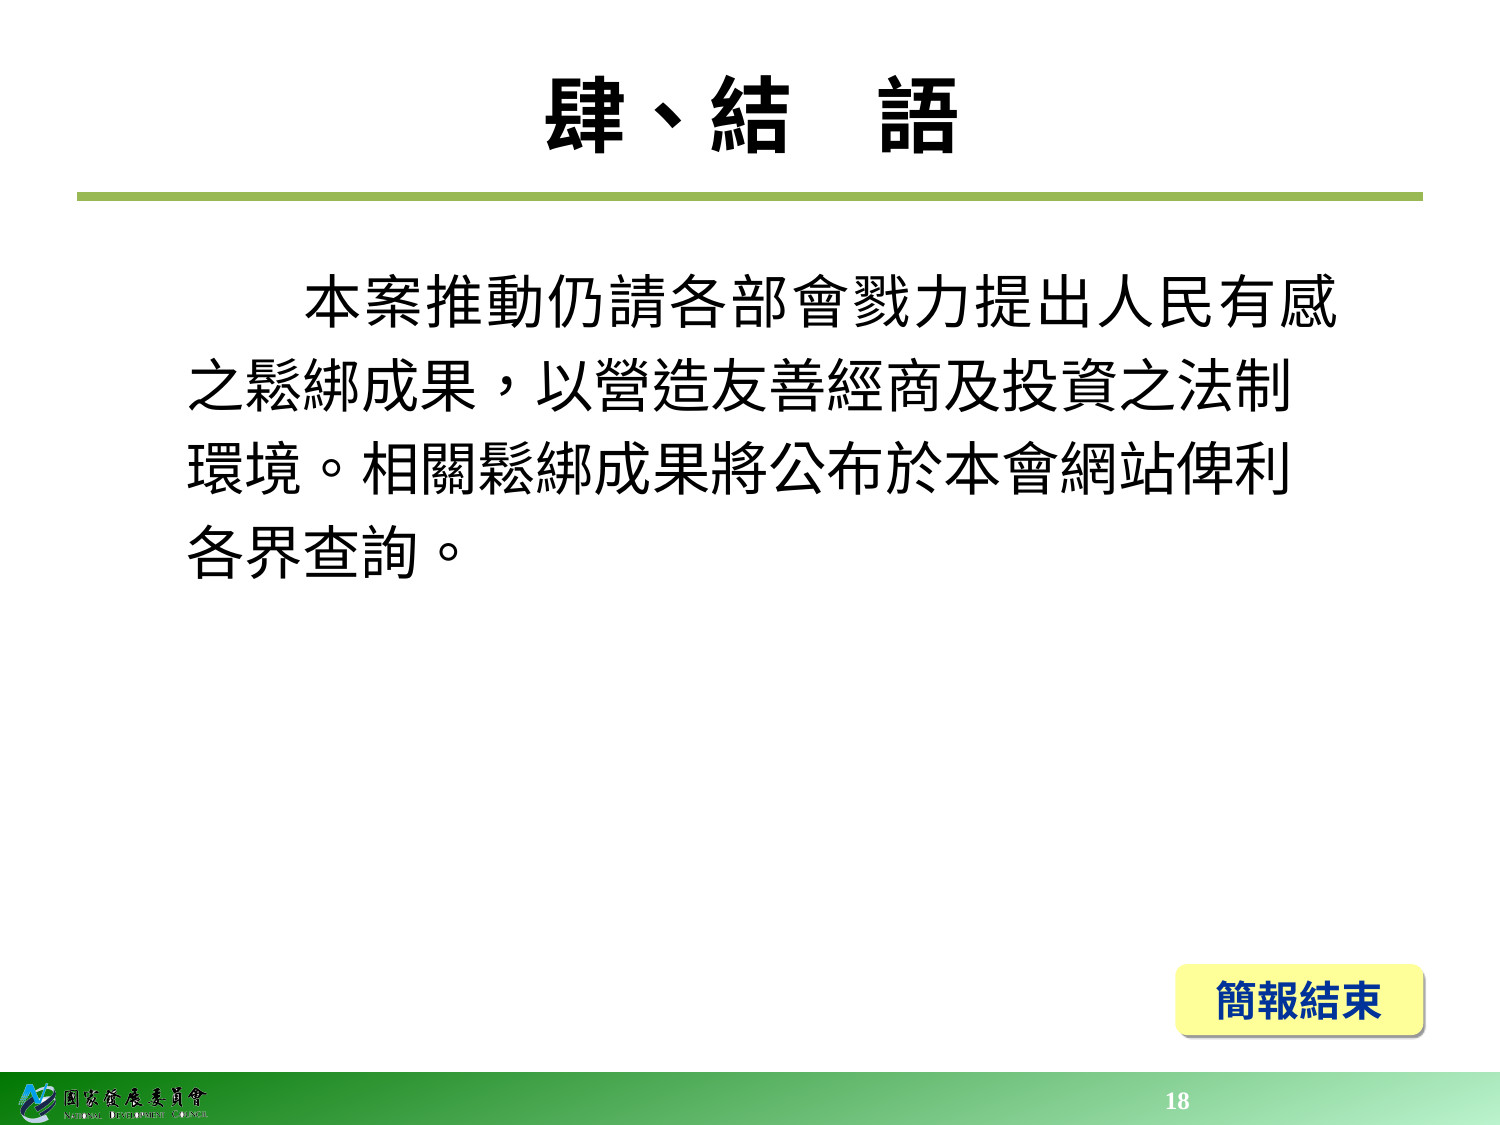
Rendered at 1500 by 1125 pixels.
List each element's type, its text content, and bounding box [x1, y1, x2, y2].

list 本案推動仍請各部會戮力提出人民有感之鬆綁成果，以營造友善經商及投資之法制環境。相關鬆綁成果將公布於本會網站俾利各界查詢。 [171, 243, 1353, 965]
text_box 簡報結束 [1175, 964, 1424, 1036]
title 肆、結 語 [76, 19, 1427, 207]
text_box 18 [1149, 1069, 1500, 1125]
